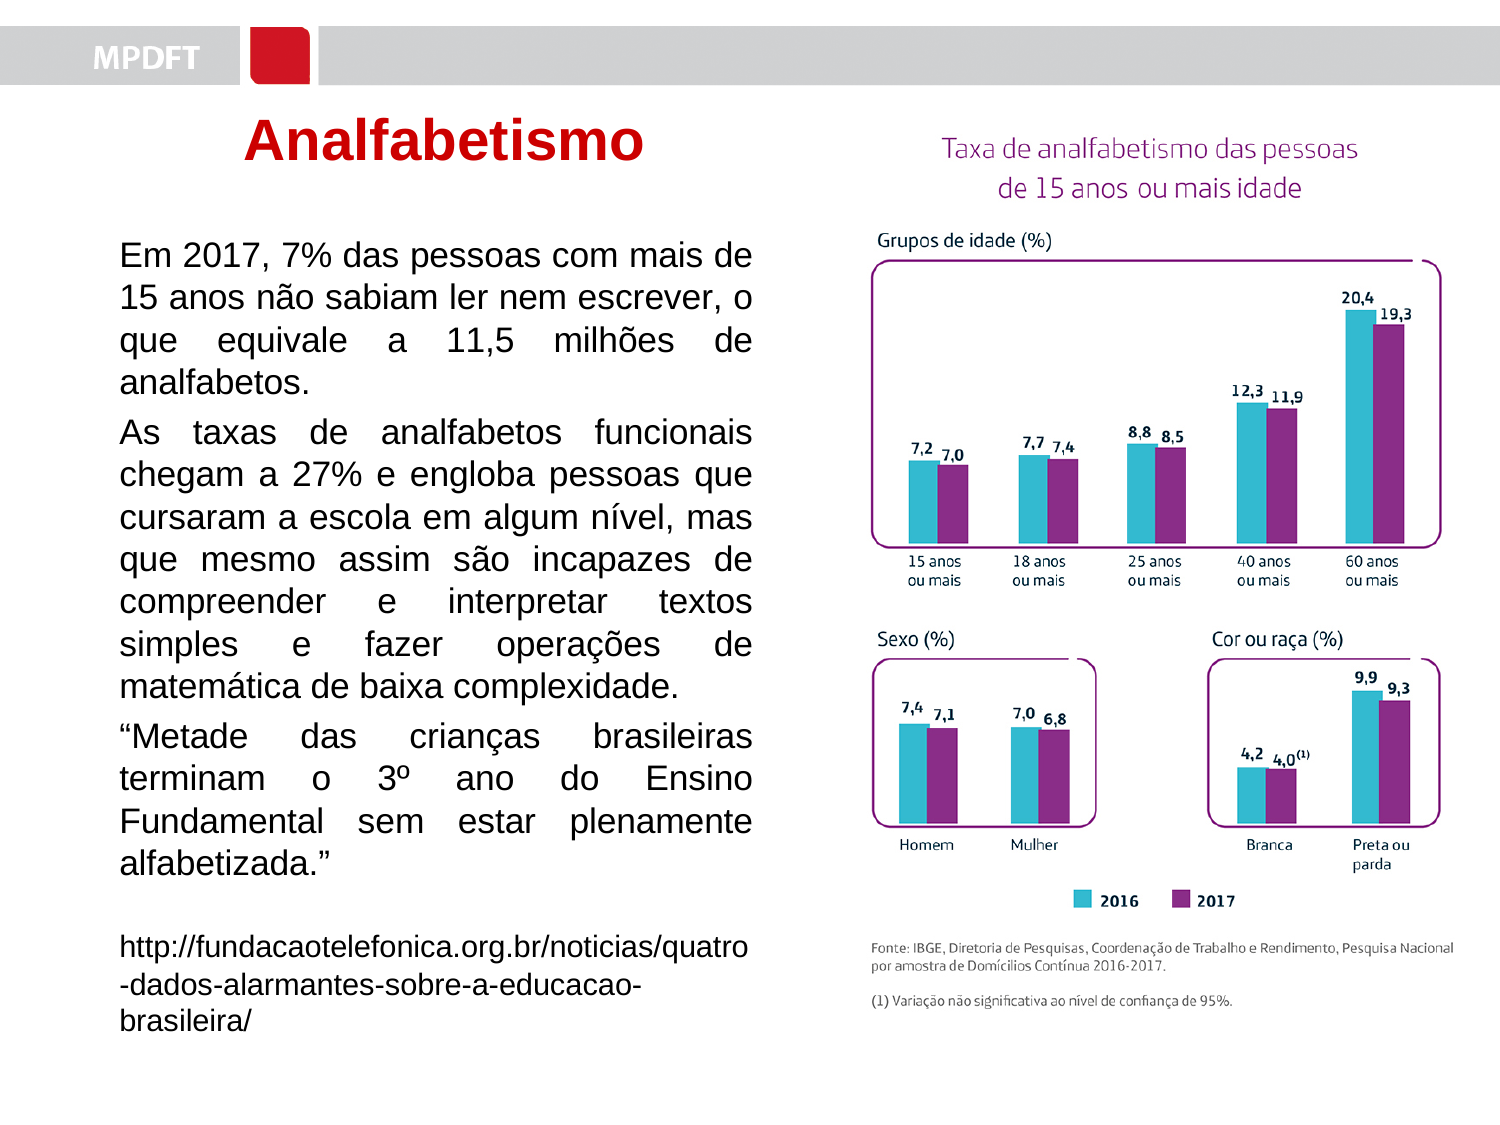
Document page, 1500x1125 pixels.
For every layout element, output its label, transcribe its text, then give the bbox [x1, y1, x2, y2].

text_box Analfabetismo [88, 94, 768, 180]
picture [0, 0, 1500, 1125]
text_box Em 2017, 7% das pessoas com mais de 15 anos não sabiam ler nem escrever, o que equivale a 11,5 milhões de analfabetos. As taxas de analfabetos funcionais chegam a 27% e engloba pessoas que cursaram a escola em algum nível, mas que mesmo assim são incapazes de compreender e interpretar textos simples e fazer operações de matemática de baixa complexidade. “Metade das crianças brasileiras terminam o 3º ano do Ensino Fundamental sem estar plenamente alfabetizada.” http://fundacaotelefonica.org.br/noticias/quatro-dados-alarmantes-sobre-a-educacao-brasileira/ [75, 224, 768, 1066]
